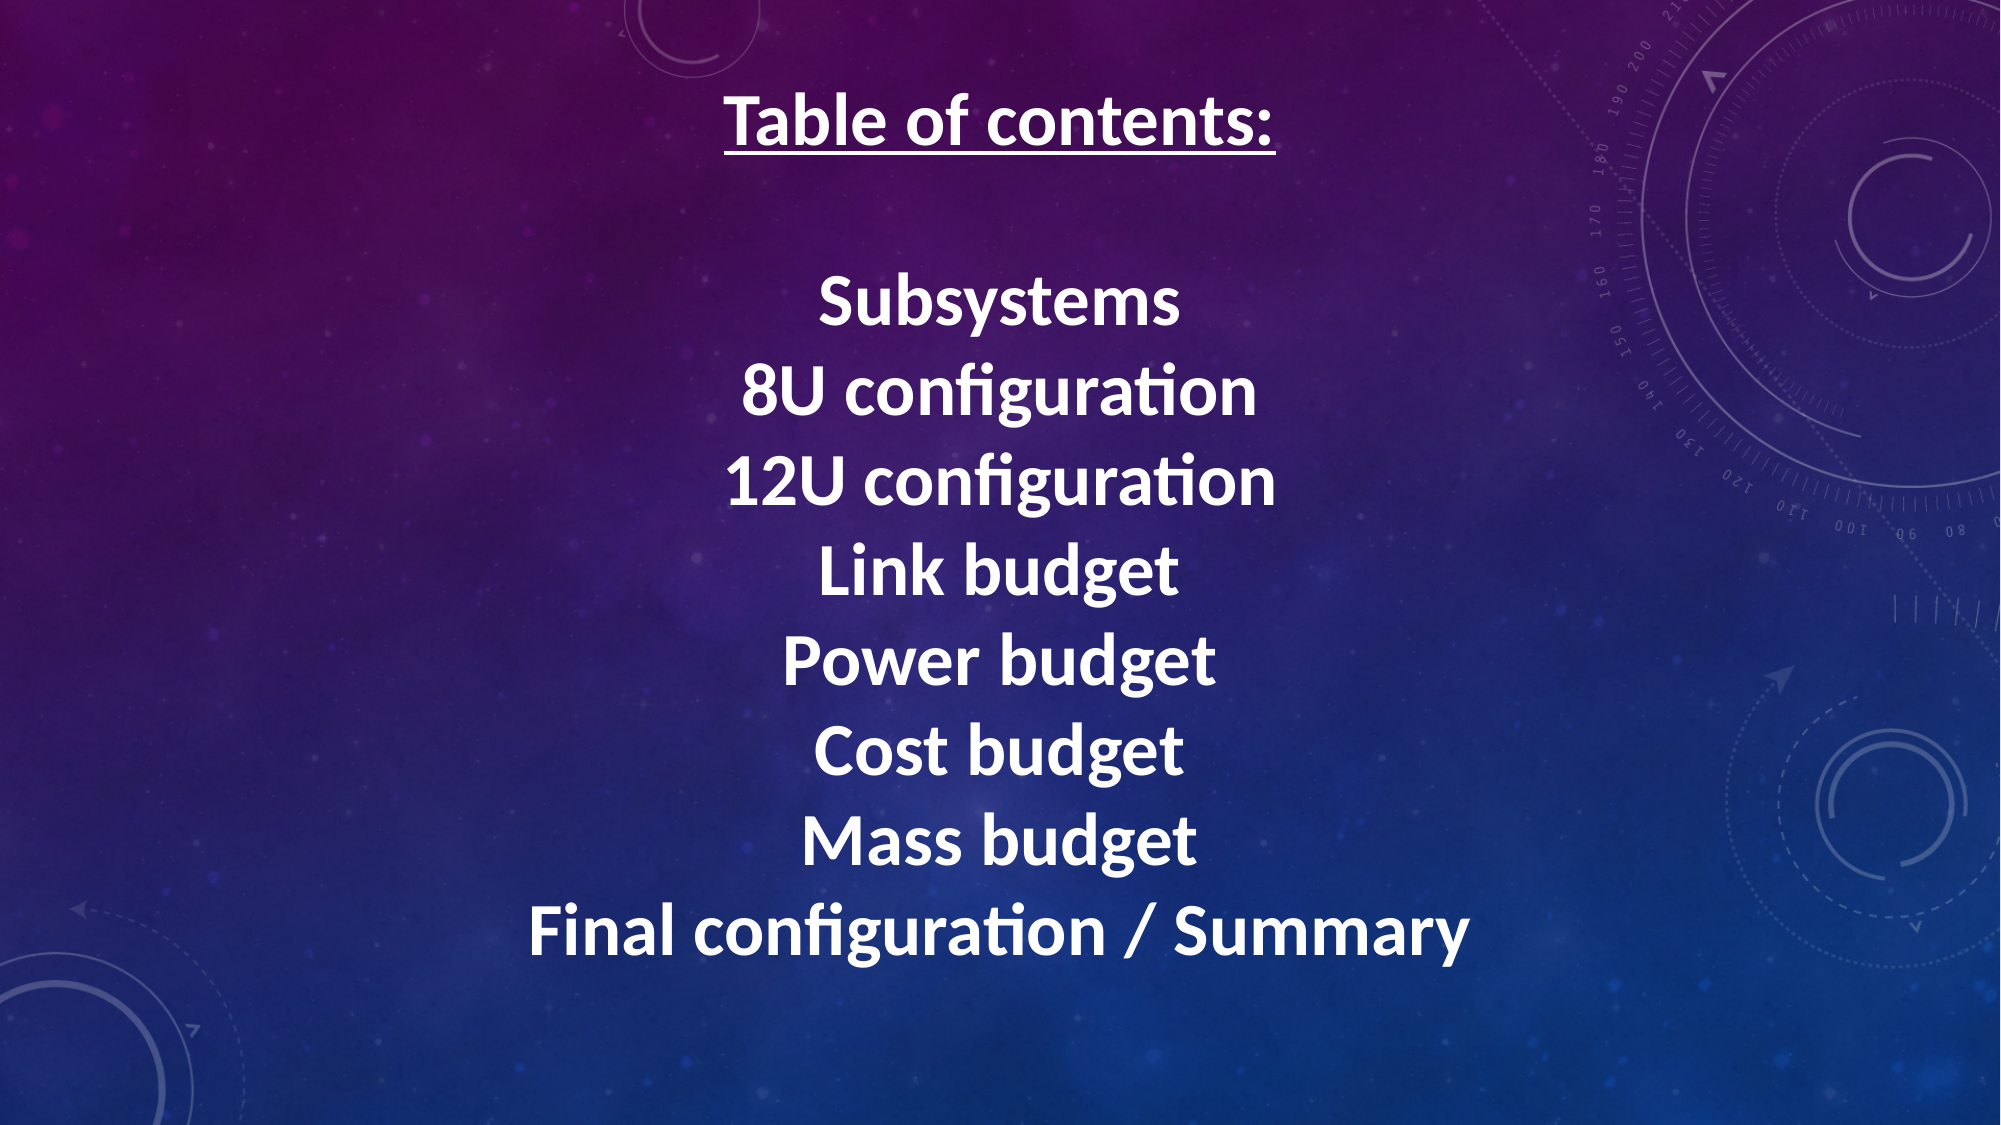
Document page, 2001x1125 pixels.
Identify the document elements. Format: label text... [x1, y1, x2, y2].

text_box Table of contents: Subsystems 8U configuration 12U configuration Link budget Power budget Cost budget Mass budget Final configuration / Summary [85, 63, 1915, 987]
